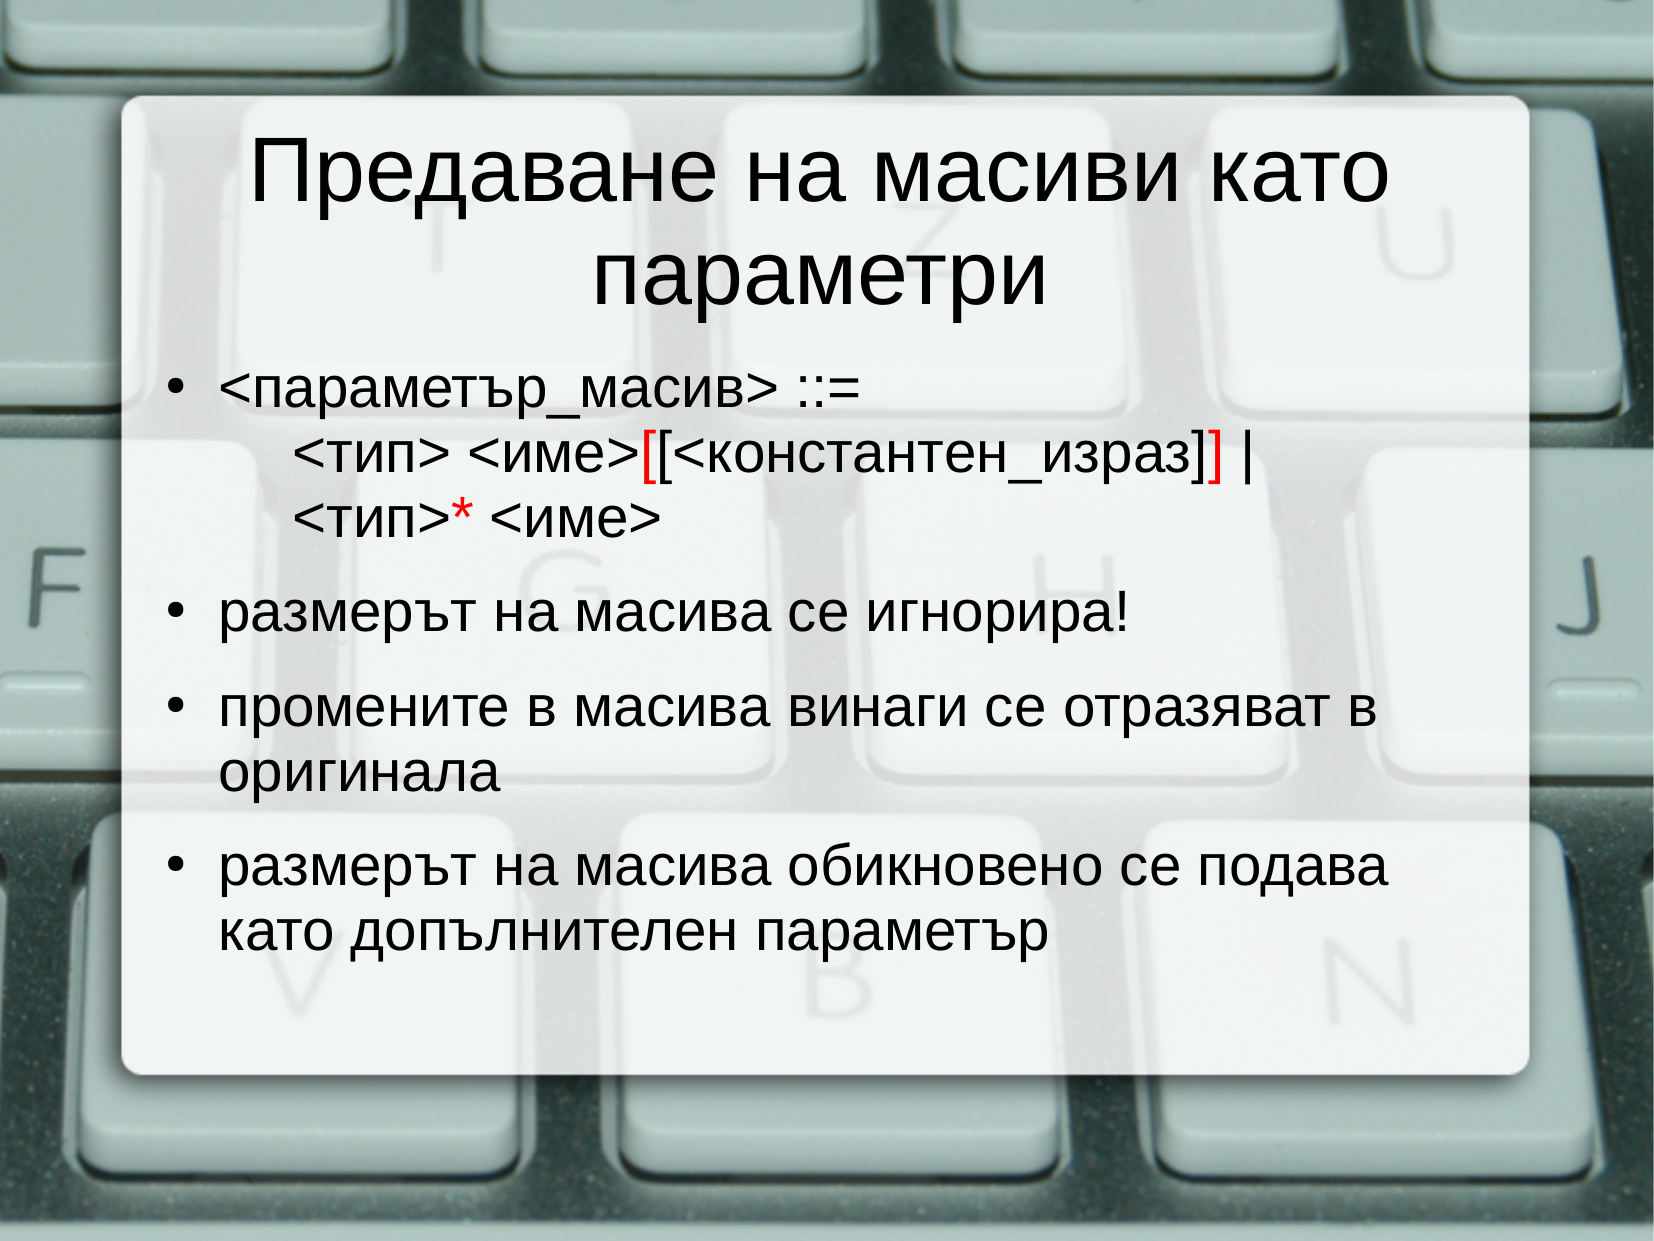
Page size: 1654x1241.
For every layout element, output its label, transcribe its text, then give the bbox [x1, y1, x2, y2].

title Предаване на масиви като параметри [135, 117, 1506, 325]
list <параметър_масив> ::= <тип> <име>[[<константeн_израз]] | <тип>* <име> размерът на масива се игнорира! промените в масива винаги се отразяват в оригинала размерът на масива обикновено се подава като допълнителен параметър [147, 354, 1506, 1074]
picture [0, 0, 1654, 1241]
